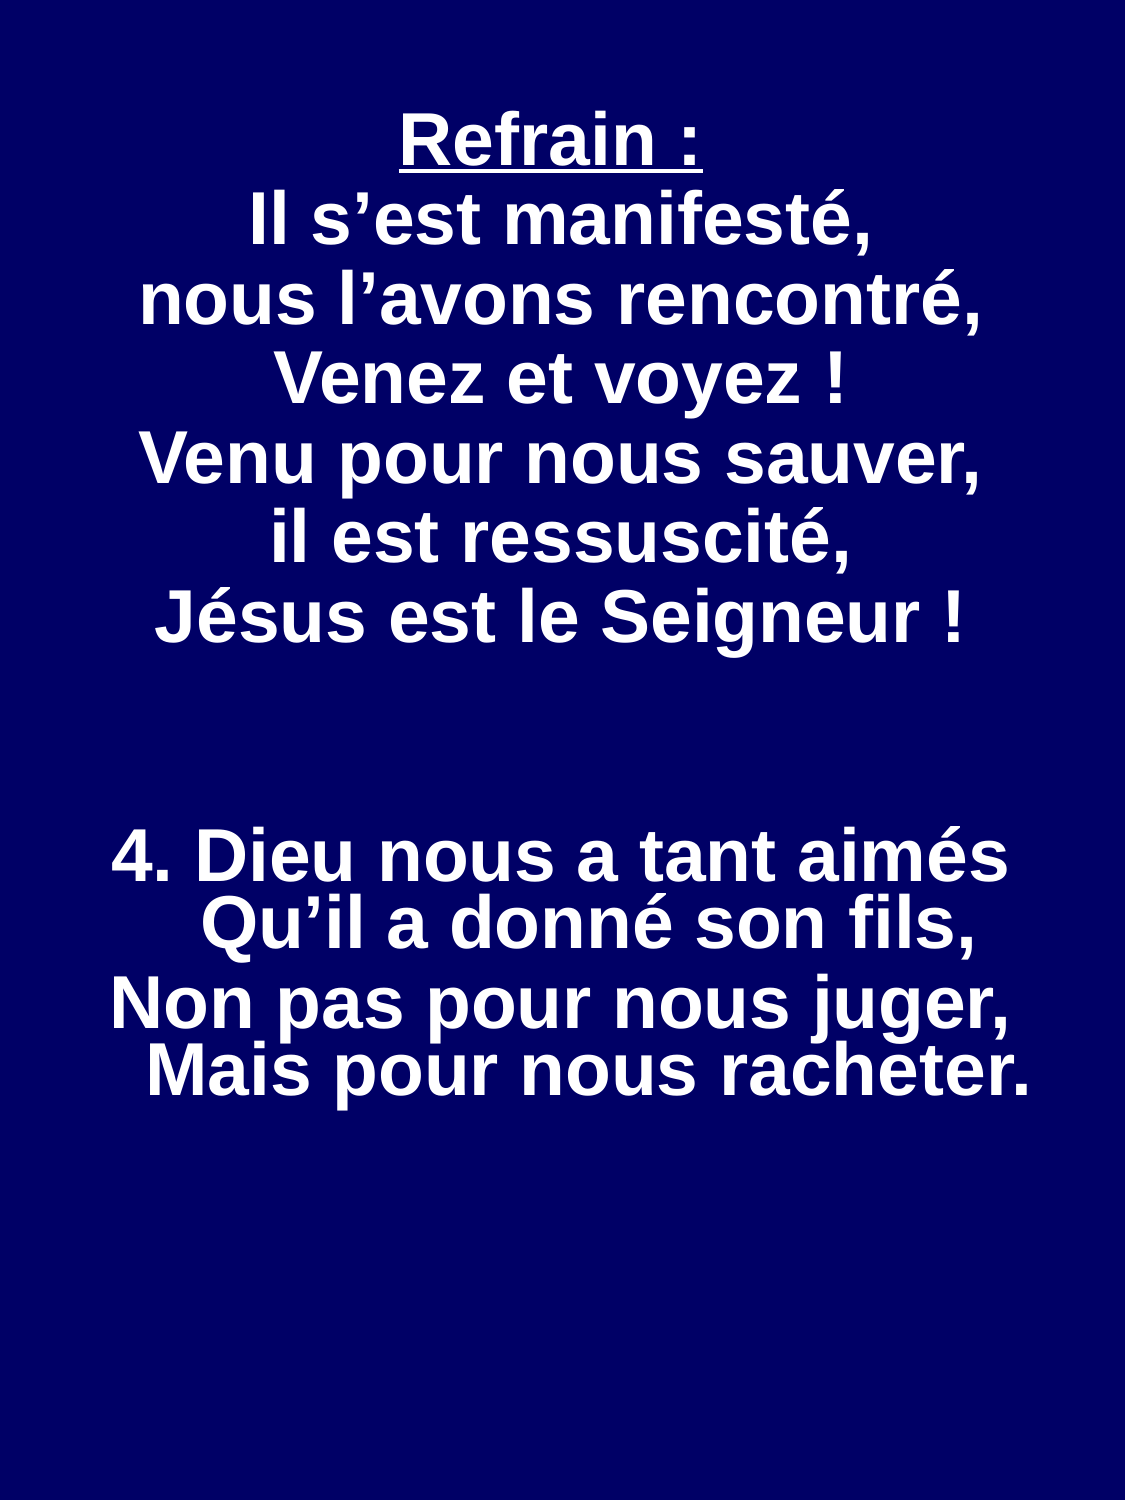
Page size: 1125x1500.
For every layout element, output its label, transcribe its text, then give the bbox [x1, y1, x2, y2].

text_box Refrain : Il s’est manifesté, nous l’avons rencontré, Venez et voyez ! Venu pour nous sauver, il est ressuscité, Jésus est le Seigneur ! 4. Dieu nous a tant aimés Qu’il a donné son fils, Non pas pour nous juger, Mais pour nous racheter. [11, 35, 1111, 1441]
